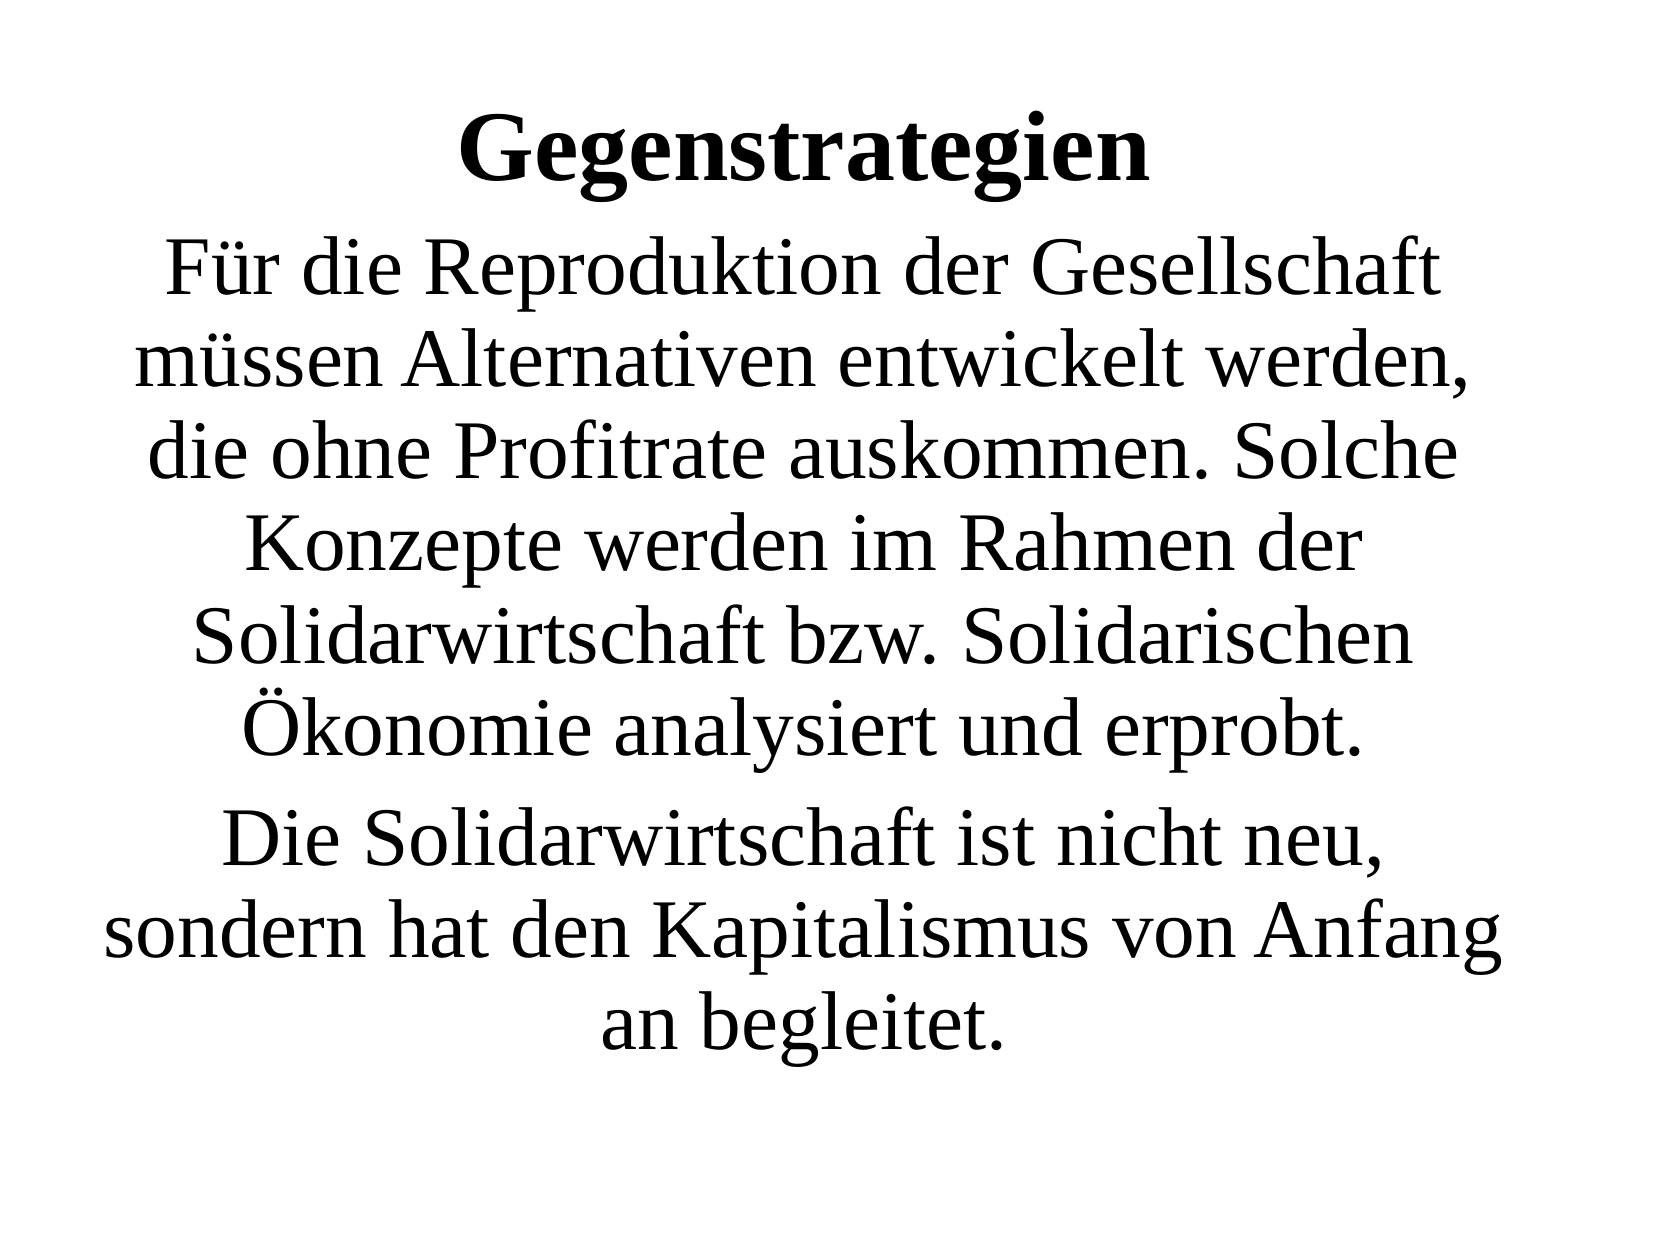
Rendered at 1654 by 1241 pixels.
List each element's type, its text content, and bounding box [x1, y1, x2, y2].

text_box Gegenstrategien Für die Reproduktion der Gesellschaft müssen Alternativen entwickelt werden, die ohne Profitrate auskommen. Solche Konzepte werden im Rahmen der Solidarwirtschaft bzw. Solidarischen Ökonomie analysiert und erprobt. Die Solidarwirtschaft ist nicht neu, sondern hat den Kapitalismus von Anfang an begleitet. [88, 84, 1565, 1076]
